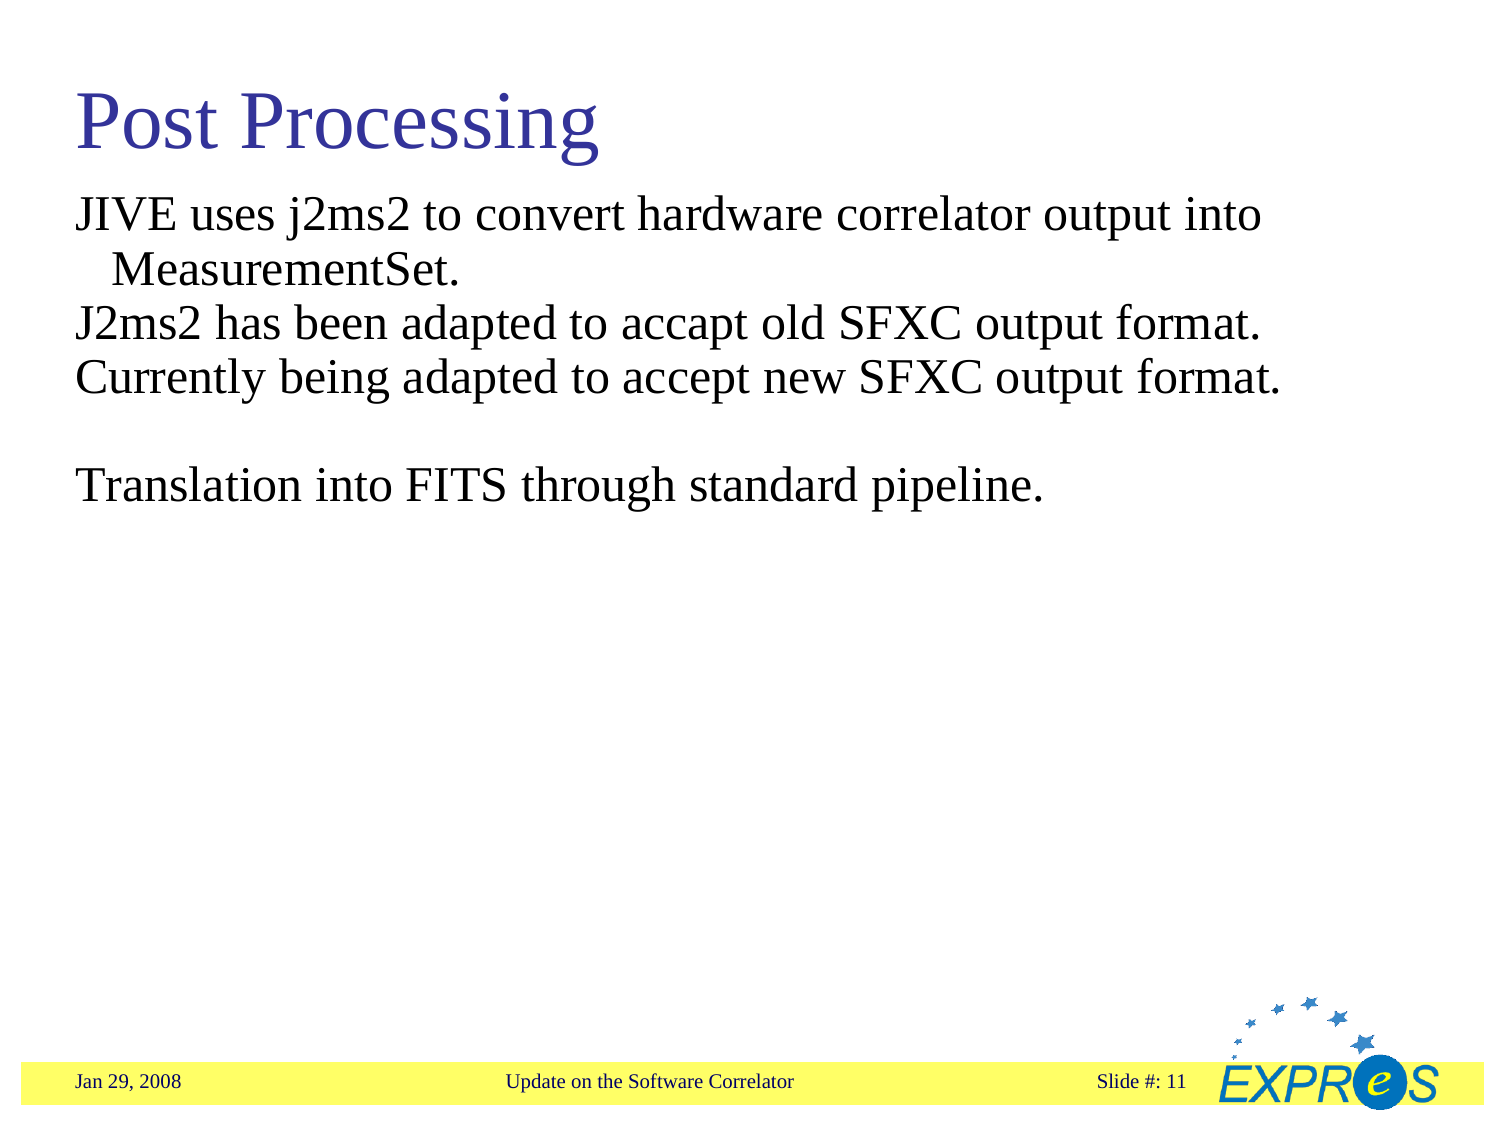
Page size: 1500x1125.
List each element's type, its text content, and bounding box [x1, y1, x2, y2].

picture [21, 993, 1500, 1113]
list JIVE uses j2ms2 to convert hardware correlator output into MeasurementSet. J2ms2 has been adapted to accapt old SFXC output format. Currently being adapted to accept new SFXC output format. Translation into FITS through standard pipeline. [75, 187, 1426, 1038]
title Post Processing [75, 70, 1426, 172]
